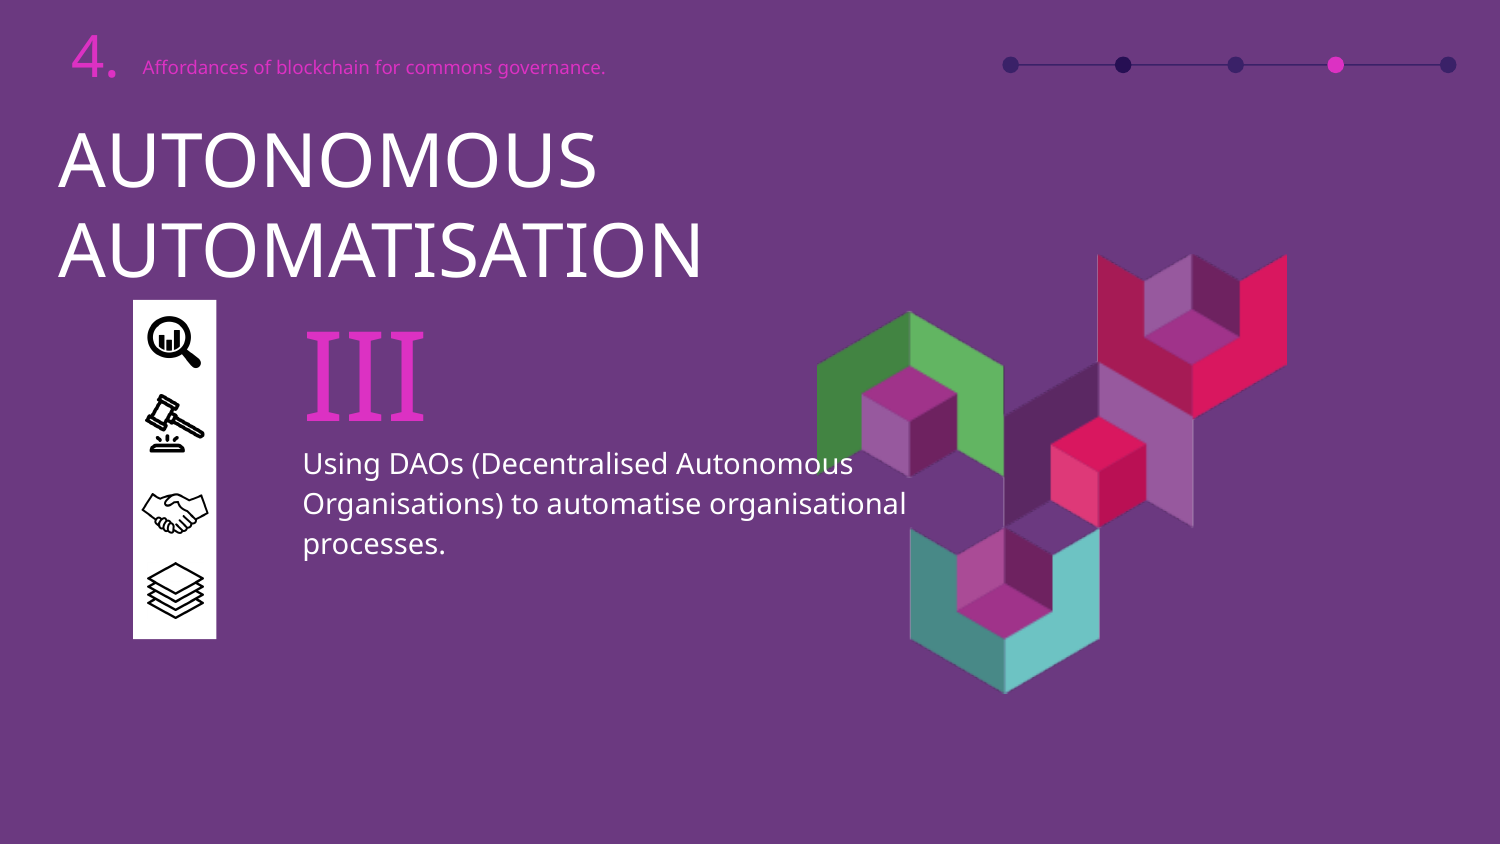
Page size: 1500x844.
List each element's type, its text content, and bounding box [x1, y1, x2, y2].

picture [140, 308, 208, 376]
picture [141, 476, 209, 545]
text_box Affordances of blockchain for commons governance. [127, 40, 987, 89]
picture [817, 254, 1287, 694]
text_box [1227, 56, 1244, 74]
text_box 4. [56, 4, 165, 111]
picture [147, 562, 204, 619]
text_box [133, 299, 217, 640]
text_box [1114, 56, 1132, 74]
text_box [1002, 56, 1019, 74]
subtitle Using DAOs (Decentralised Autonomous Organisations) to automatise organisational processes. [287, 424, 972, 581]
picture [136, 384, 212, 459]
text_box [1439, 56, 1457, 74]
text_box AUTONOMOUS AUTOMATISATION [43, 97, 863, 305]
text_box III [287, 281, 489, 424]
text_box [1327, 56, 1345, 74]
